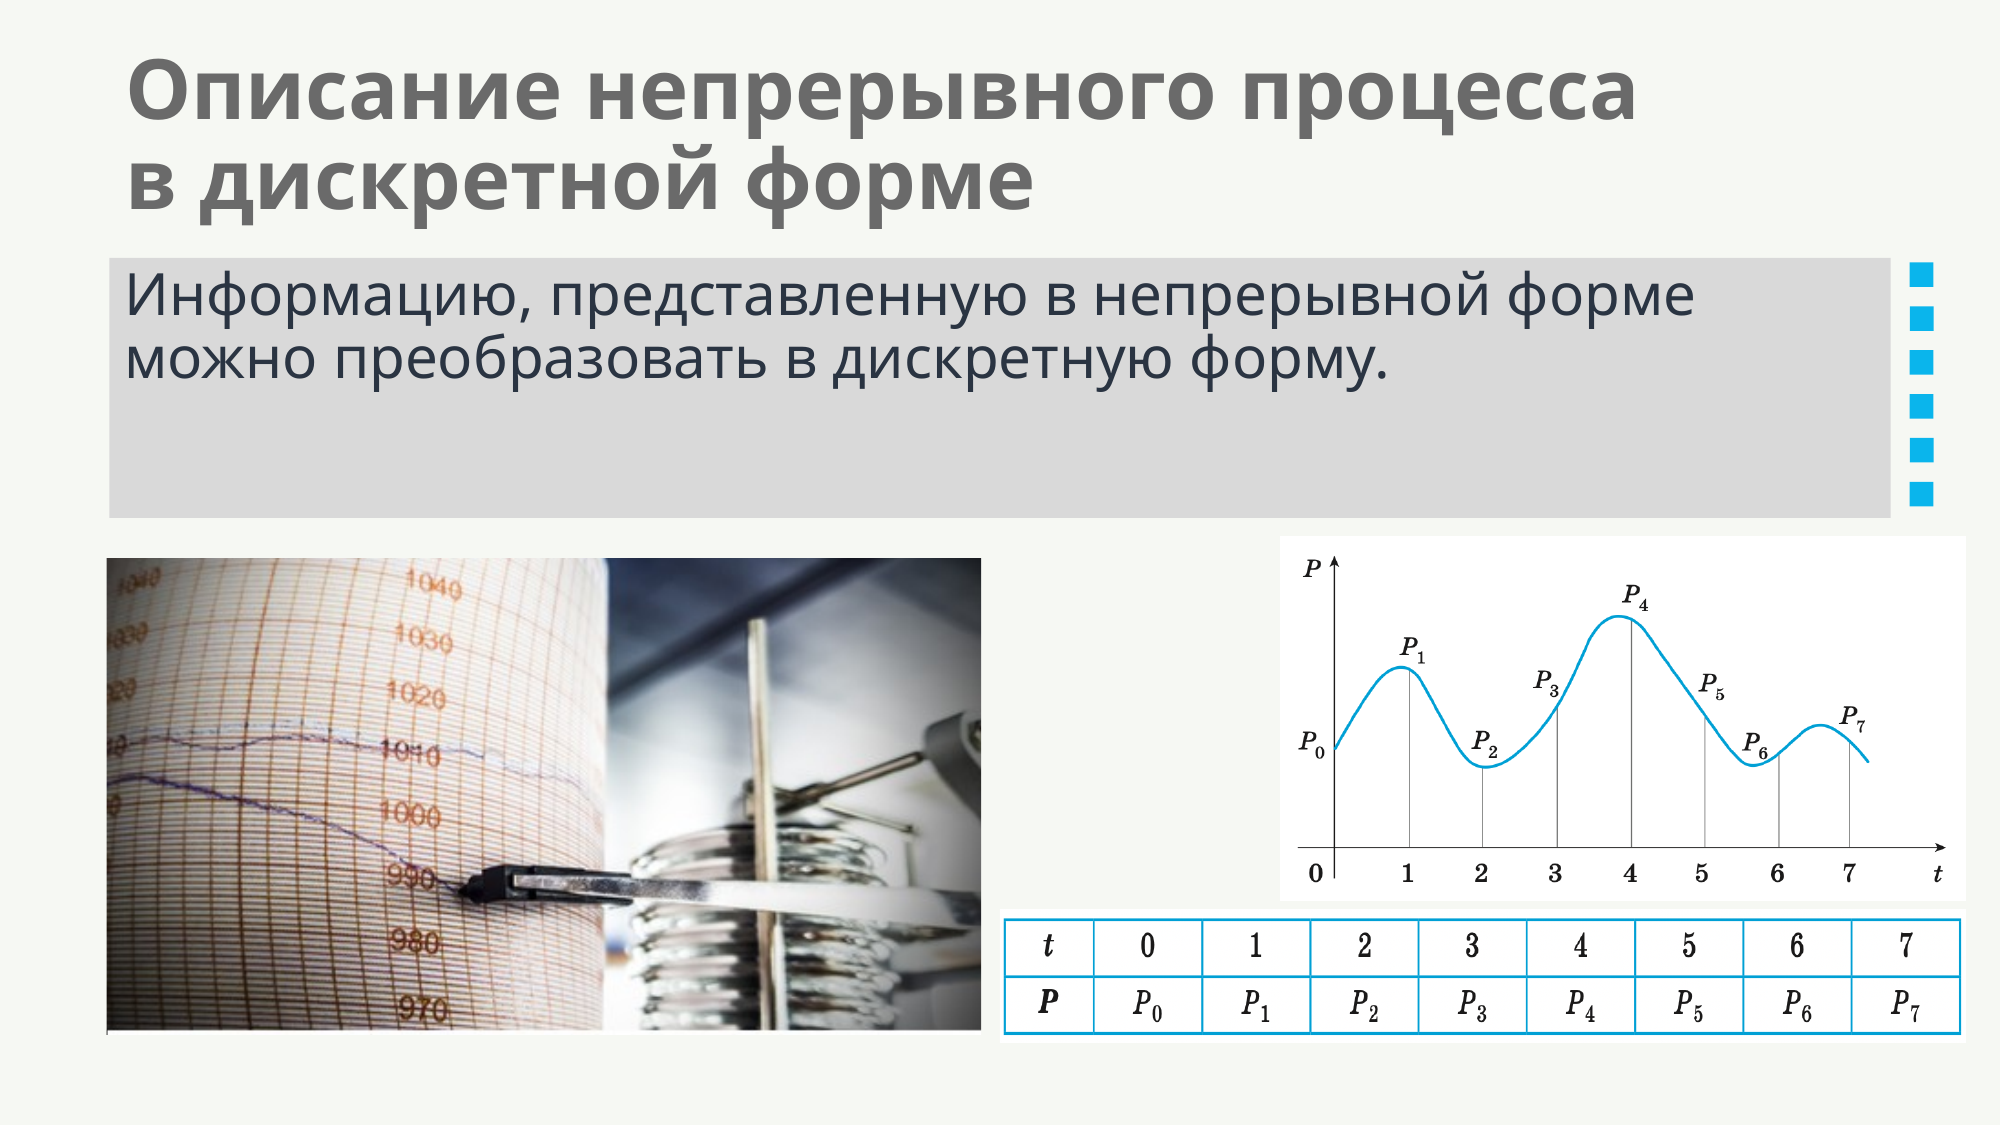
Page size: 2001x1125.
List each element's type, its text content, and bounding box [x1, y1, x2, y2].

list Информацию, представленную в непрерывной форме можно преобразовать в дискретную форму. [109, 257, 1891, 518]
title Описание непрерывного процесса в дискретной форме [110, 67, 1892, 208]
picture [106, 558, 982, 1035]
picture [1280, 536, 1966, 901]
picture [999, 909, 1966, 1043]
